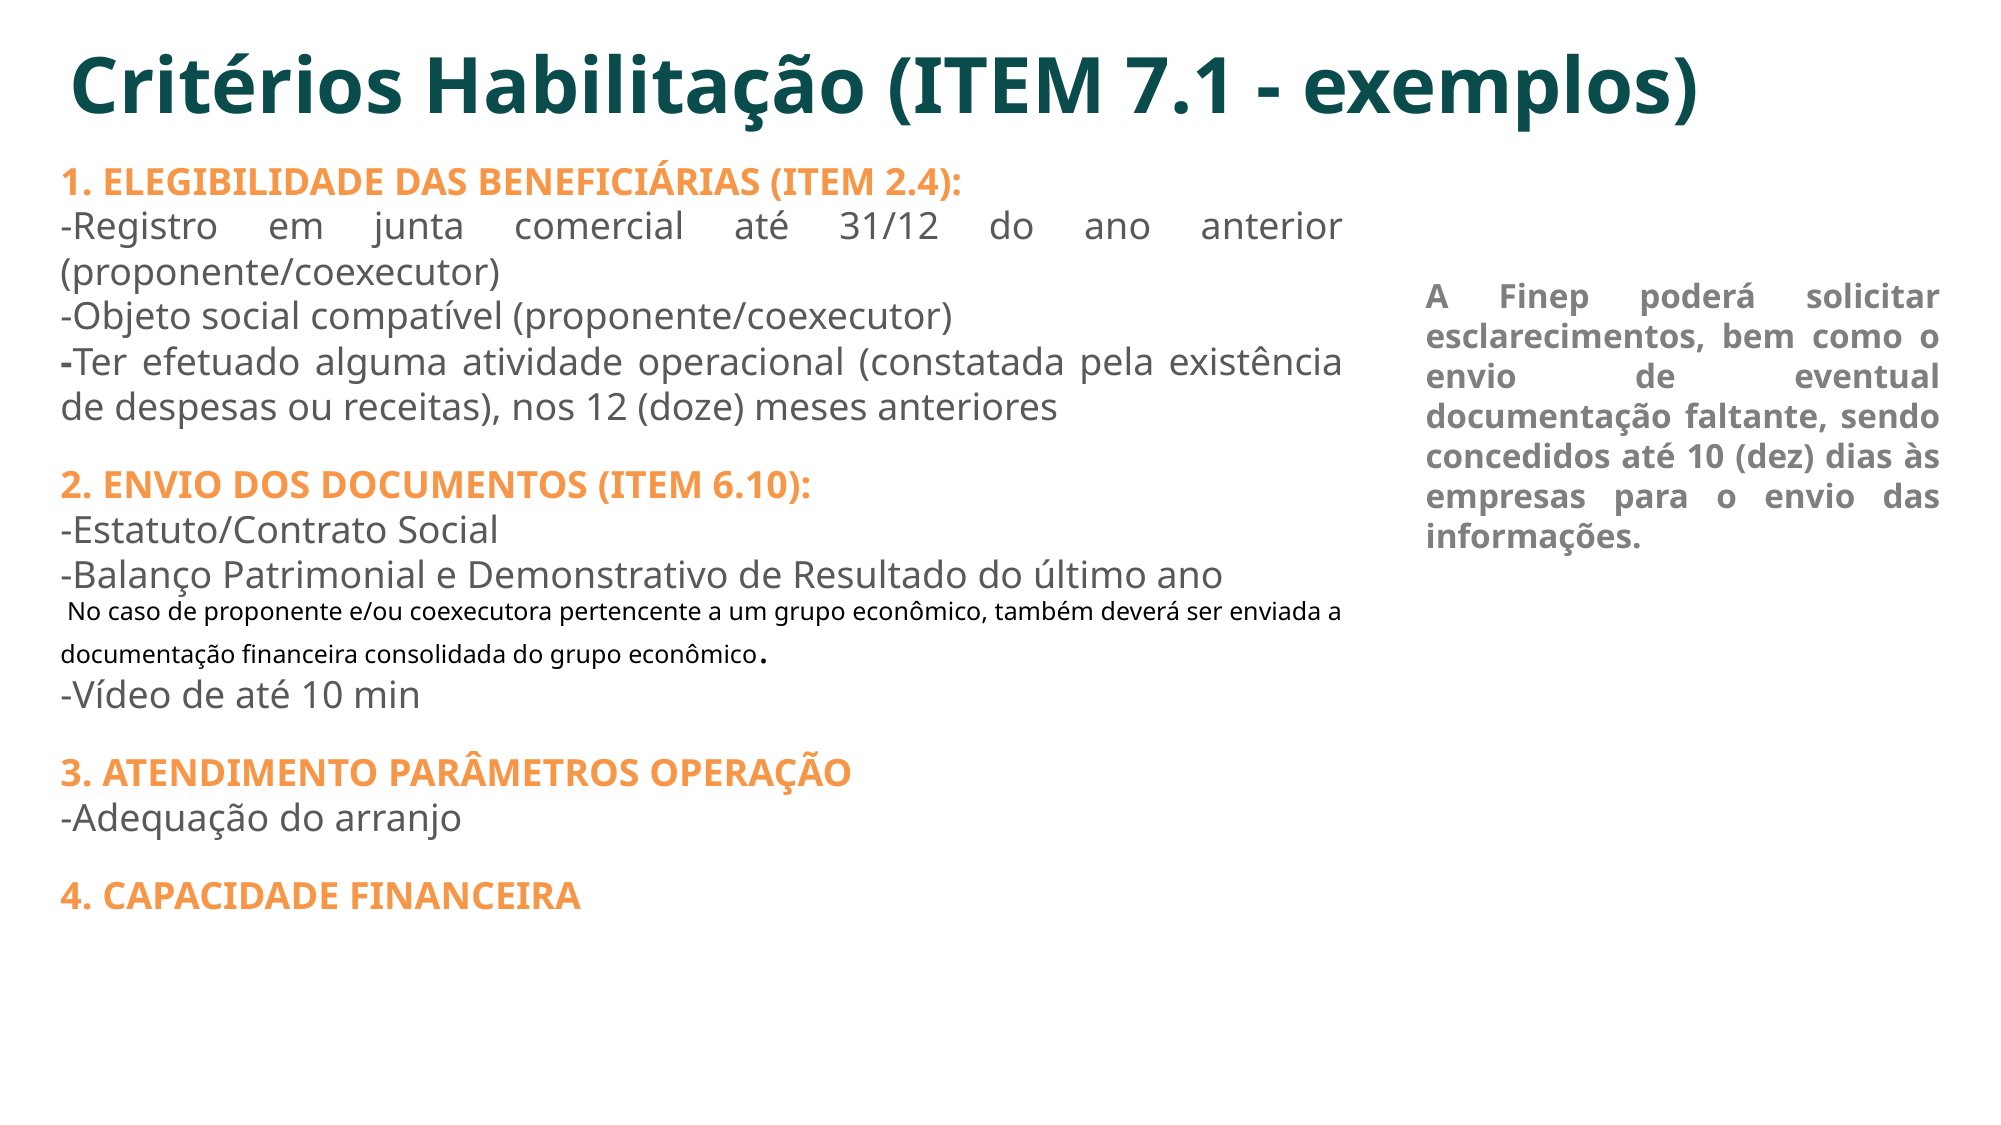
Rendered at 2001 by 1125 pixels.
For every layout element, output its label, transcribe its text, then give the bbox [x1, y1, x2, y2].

text_box Critérios Habilitação (ITEM 7.1 - exemplos) [49, 21, 1938, 144]
text_box 1. ELEGIBILIDADE DAS BENEFICIÁRIAS (ITEM 2.4): -Registro em junta comercial até 31/12 do ano anterior (proponente/coexecutor) -Objeto social compatível (proponente/coexecutor) -Ter efetuado alguma atividade operacional (constatada pela existência de despesas ou receitas), nos 12 (doze) meses anteriores 2. ENVIO DOS DOCUMENTOS (ITEM 6.10): -Estatuto/Contrato Social -Balanço Patrimonial e Demonstrativo de Resultado do último ano No caso de proponente e/ou coexecutora pertencente a um grupo econômico, também deverá ser enviada a documentação financeira consolidada do grupo econômico. -Vídeo de até 10 min 3. ATENDIMENTO PARÂMETROS OPERAÇÃO -Adequação do arranjo 4. CAPACIDADE FINANCEIRA [45, 150, 1359, 925]
text_box A Finep poderá solicitar esclarecimentos, bem como o envio de eventual documentação faltante, sendo concedidos até 10 (dez) dias às empresas para o envio das informações. [1411, 268, 1972, 563]
